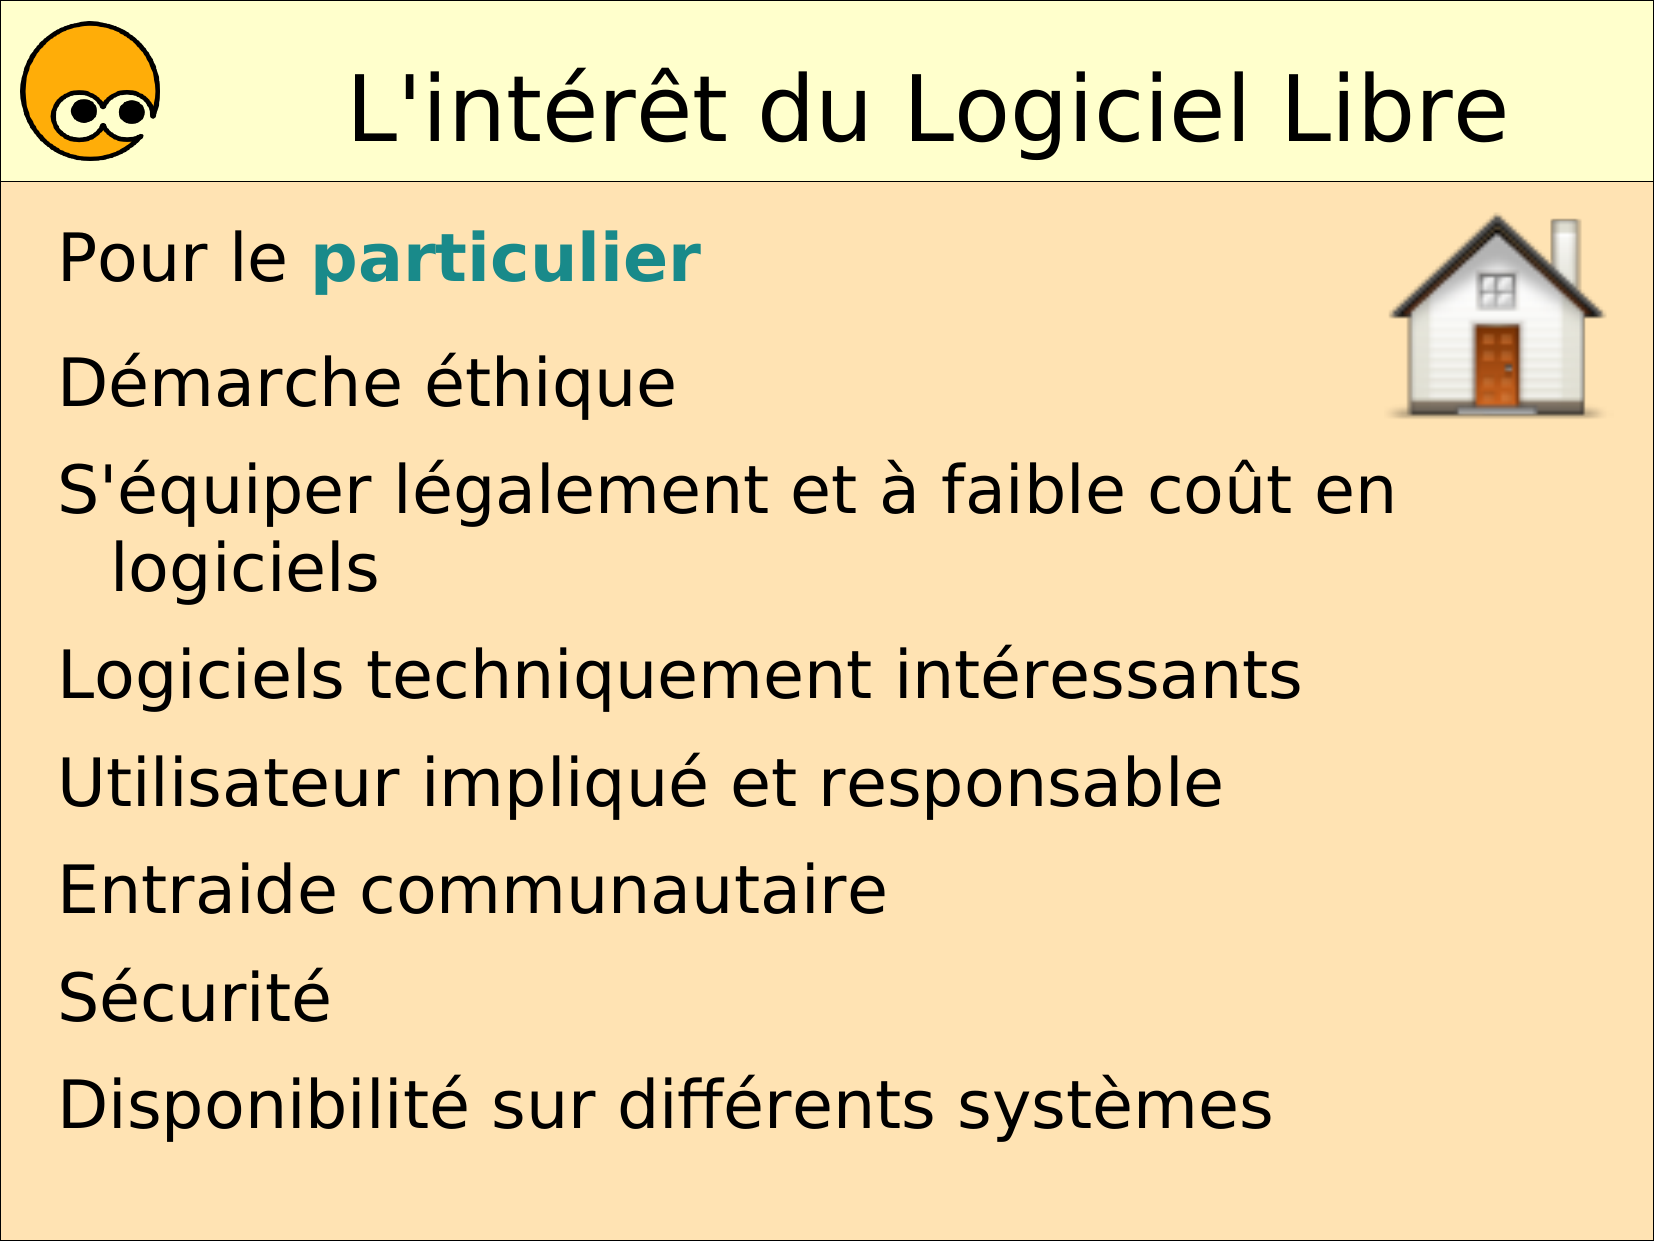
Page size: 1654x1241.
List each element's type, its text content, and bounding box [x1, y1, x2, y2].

title L'intérêt du Logiciel Libre [287, 49, 1571, 170]
picture [20, 21, 160, 161]
list Pour le particulier Démarche éthique S'équiper légalement et à faible coût en logiciels Logiciels techniquement intéressants Utilisateur impliqué et responsable Entraide communautaire Sécurité Disponibilité sur différents systèmes [39, 219, 1616, 1145]
picture [1384, 211, 1614, 426]
